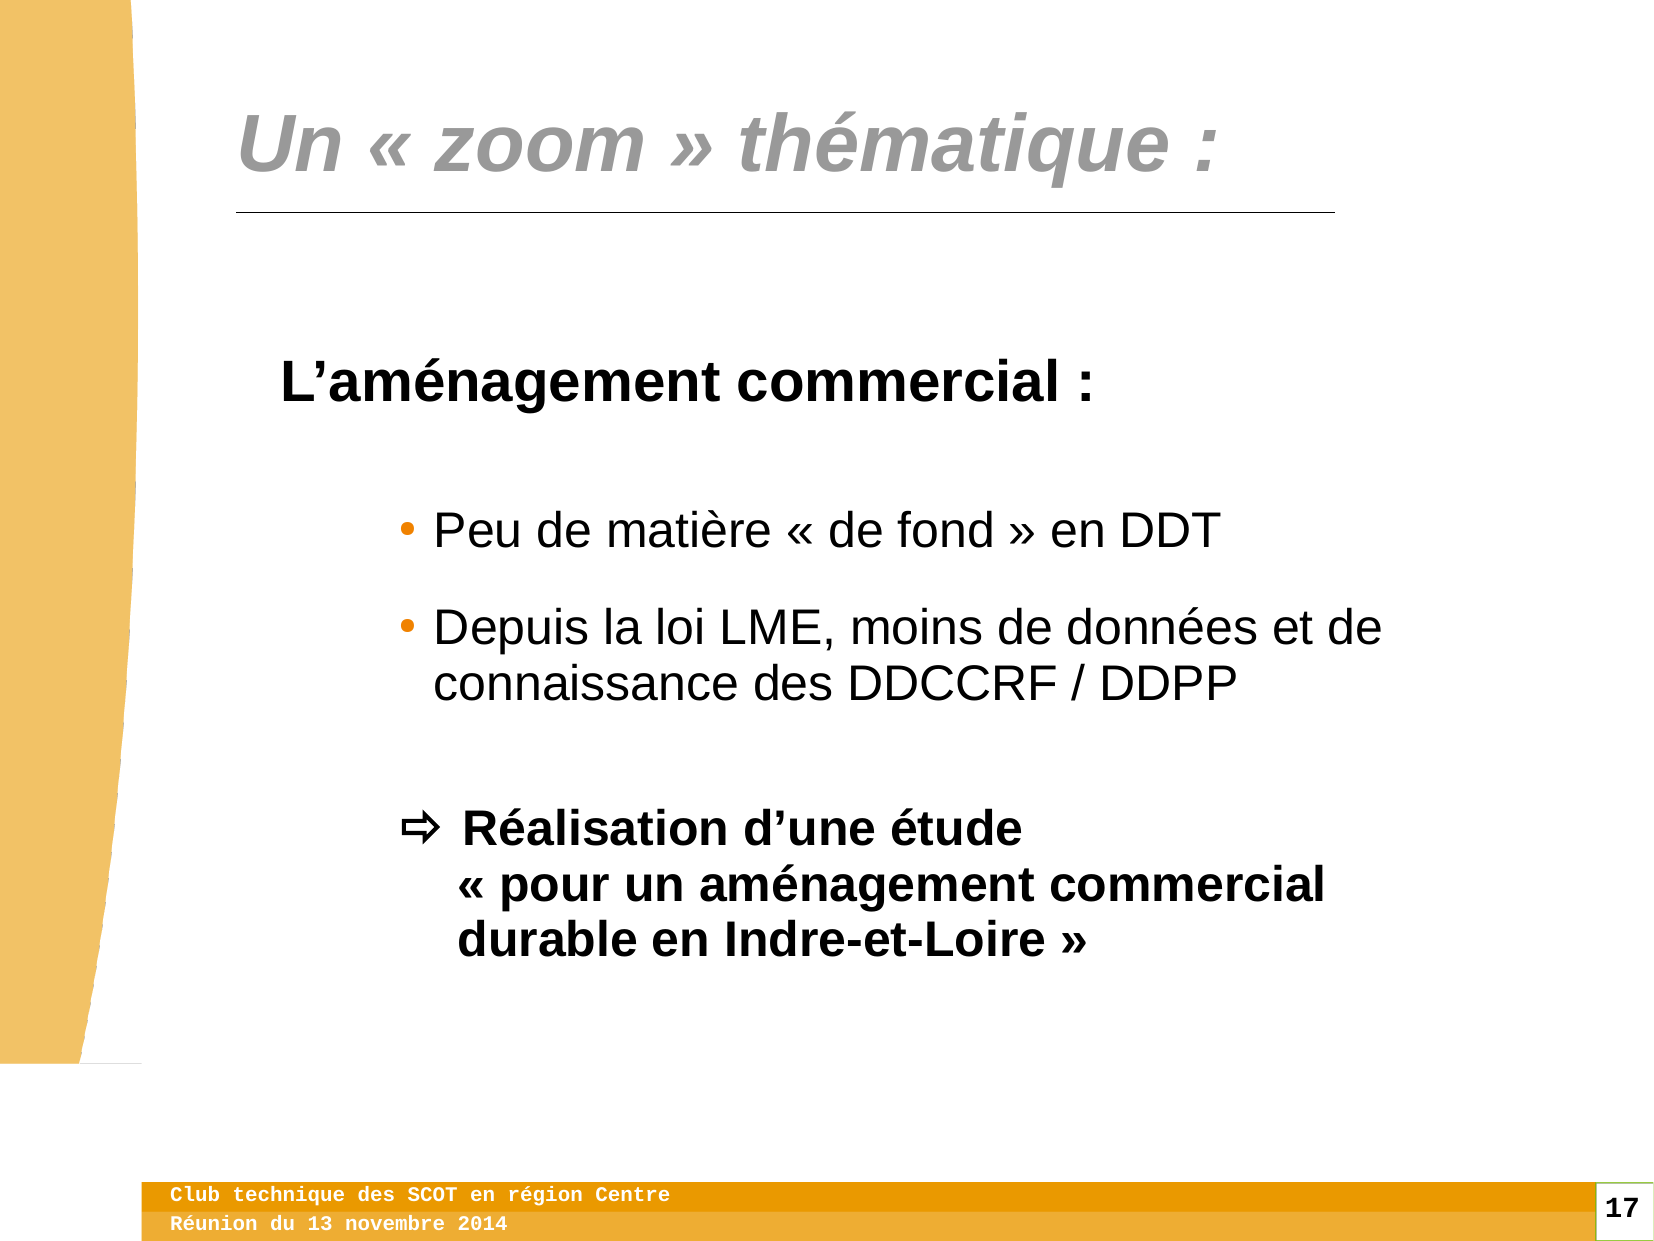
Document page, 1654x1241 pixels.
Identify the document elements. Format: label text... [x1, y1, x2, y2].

text_box L’aménagement commercial : Peu de matière « de fond » en DDT Depuis la loi LME, moins de données et de connaissance des DDCCRF / DDPP  Réalisation d’une étude « pour un aménagement commercial durable en Indre-et-Loire » [265, 341, 1477, 975]
title Un « zoom » thématique : [236, 69, 1536, 218]
picture [0, 0, 1654, 1241]
list [236, 236, 1418, 1064]
